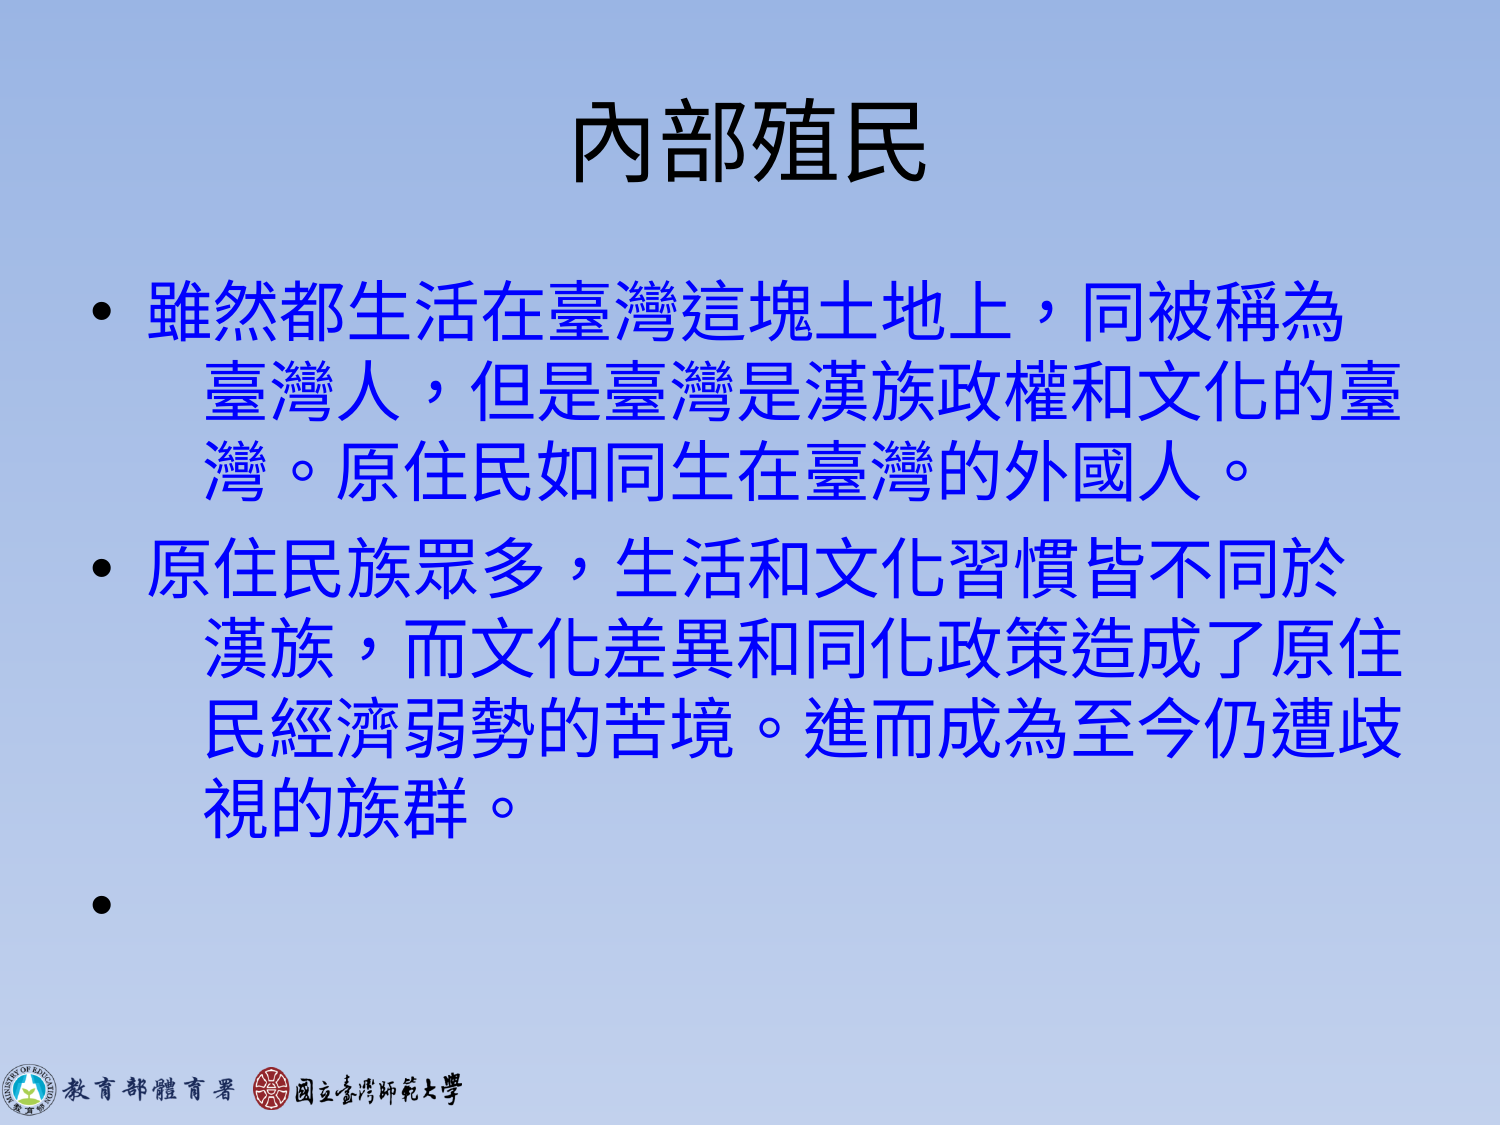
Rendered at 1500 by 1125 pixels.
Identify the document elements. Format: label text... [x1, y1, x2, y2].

list 雖然都生活在臺灣這塊土地上，同被稱為臺灣人，但是臺灣是漢族政權和文化的臺灣。原住民如同生在臺灣的外國人。 原住民族眾多，生活和文化習慣皆不同於漢族，而文化差異和同化政策造成了原住民經濟弱勢的苦境。進而成為至今仍遭歧視的族群。 [75, 262, 1426, 1005]
title 內部殖民 [75, 45, 1426, 233]
